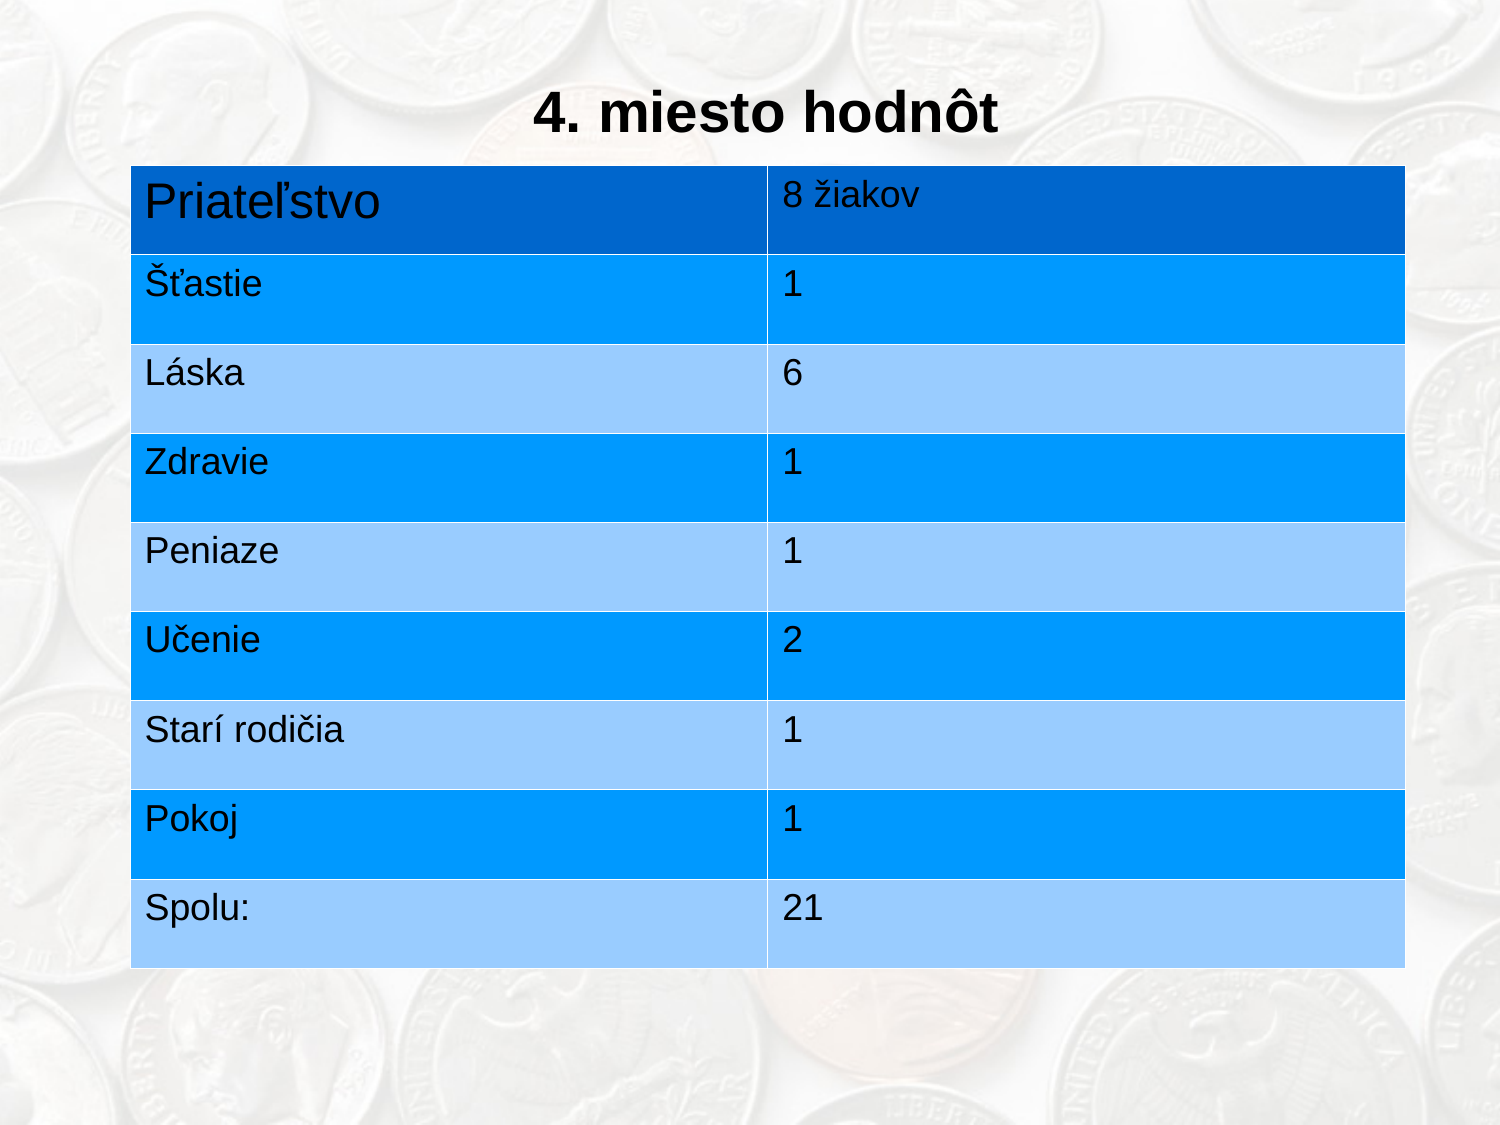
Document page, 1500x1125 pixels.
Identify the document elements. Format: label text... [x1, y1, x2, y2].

table_cell Peniaze [131, 523, 767, 611]
picture [0, 0, 1500, 1125]
table_cell 1 [768, 790, 1405, 879]
table_cell Spolu: [131, 880, 767, 968]
table_header Priateľstvo [131, 166, 767, 254]
table_cell 6 [768, 345, 1405, 433]
table_cell 1 [768, 434, 1405, 522]
table_cell 1 [768, 523, 1405, 611]
table_cell Zdravie [131, 434, 767, 522]
table_cell 1 [768, 701, 1405, 789]
table_cell 1 [768, 255, 1405, 344]
table_header 8 žiakov [768, 166, 1405, 254]
table_cell Šťastie [131, 255, 767, 344]
table_cell 21 [768, 880, 1405, 968]
table_cell Pokoj [131, 790, 767, 879]
title 4. miesto hodnôt [248, 40, 1316, 165]
table_cell 2 [768, 612, 1405, 700]
table_cell Starí rodičia [131, 701, 767, 789]
table_cell Láska [131, 345, 767, 433]
table_cell Učenie [131, 612, 767, 700]
